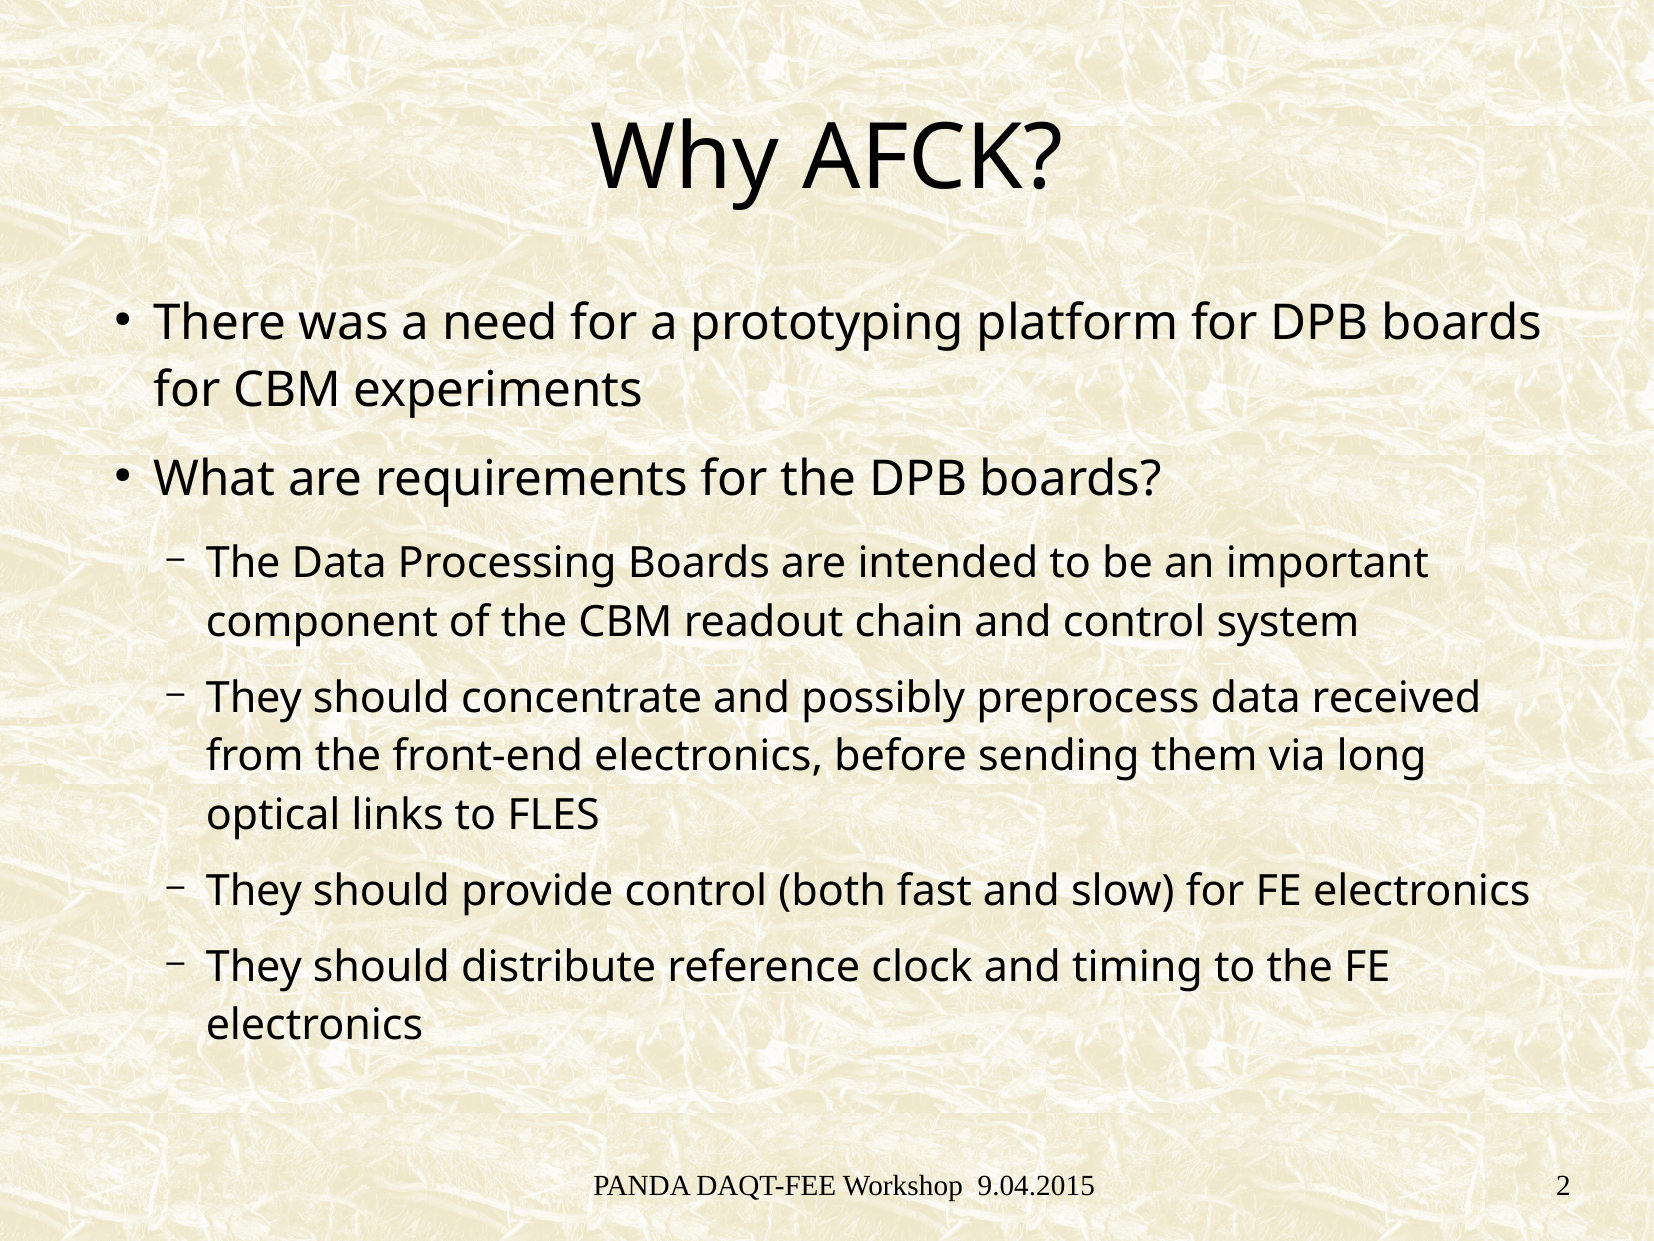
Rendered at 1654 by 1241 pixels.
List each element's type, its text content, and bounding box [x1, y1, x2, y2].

list There was a need for a prototyping platform for DPB boards for CBM experiments What are requirements for the DPB boards? The Data Processing Boards are intended to be an important component of the CBM readout chain and control system They should concentrate and possibly preprocess data received from the front-end electronics, before sending them via long optical links to FLES They should provide control (both fast and slow) for FE electronics They should distribute reference clock and timing to the FE electronics [101, 286, 1557, 1066]
picture [0, 0, 1654, 1241]
title Why AFCK? [82, 49, 1571, 257]
